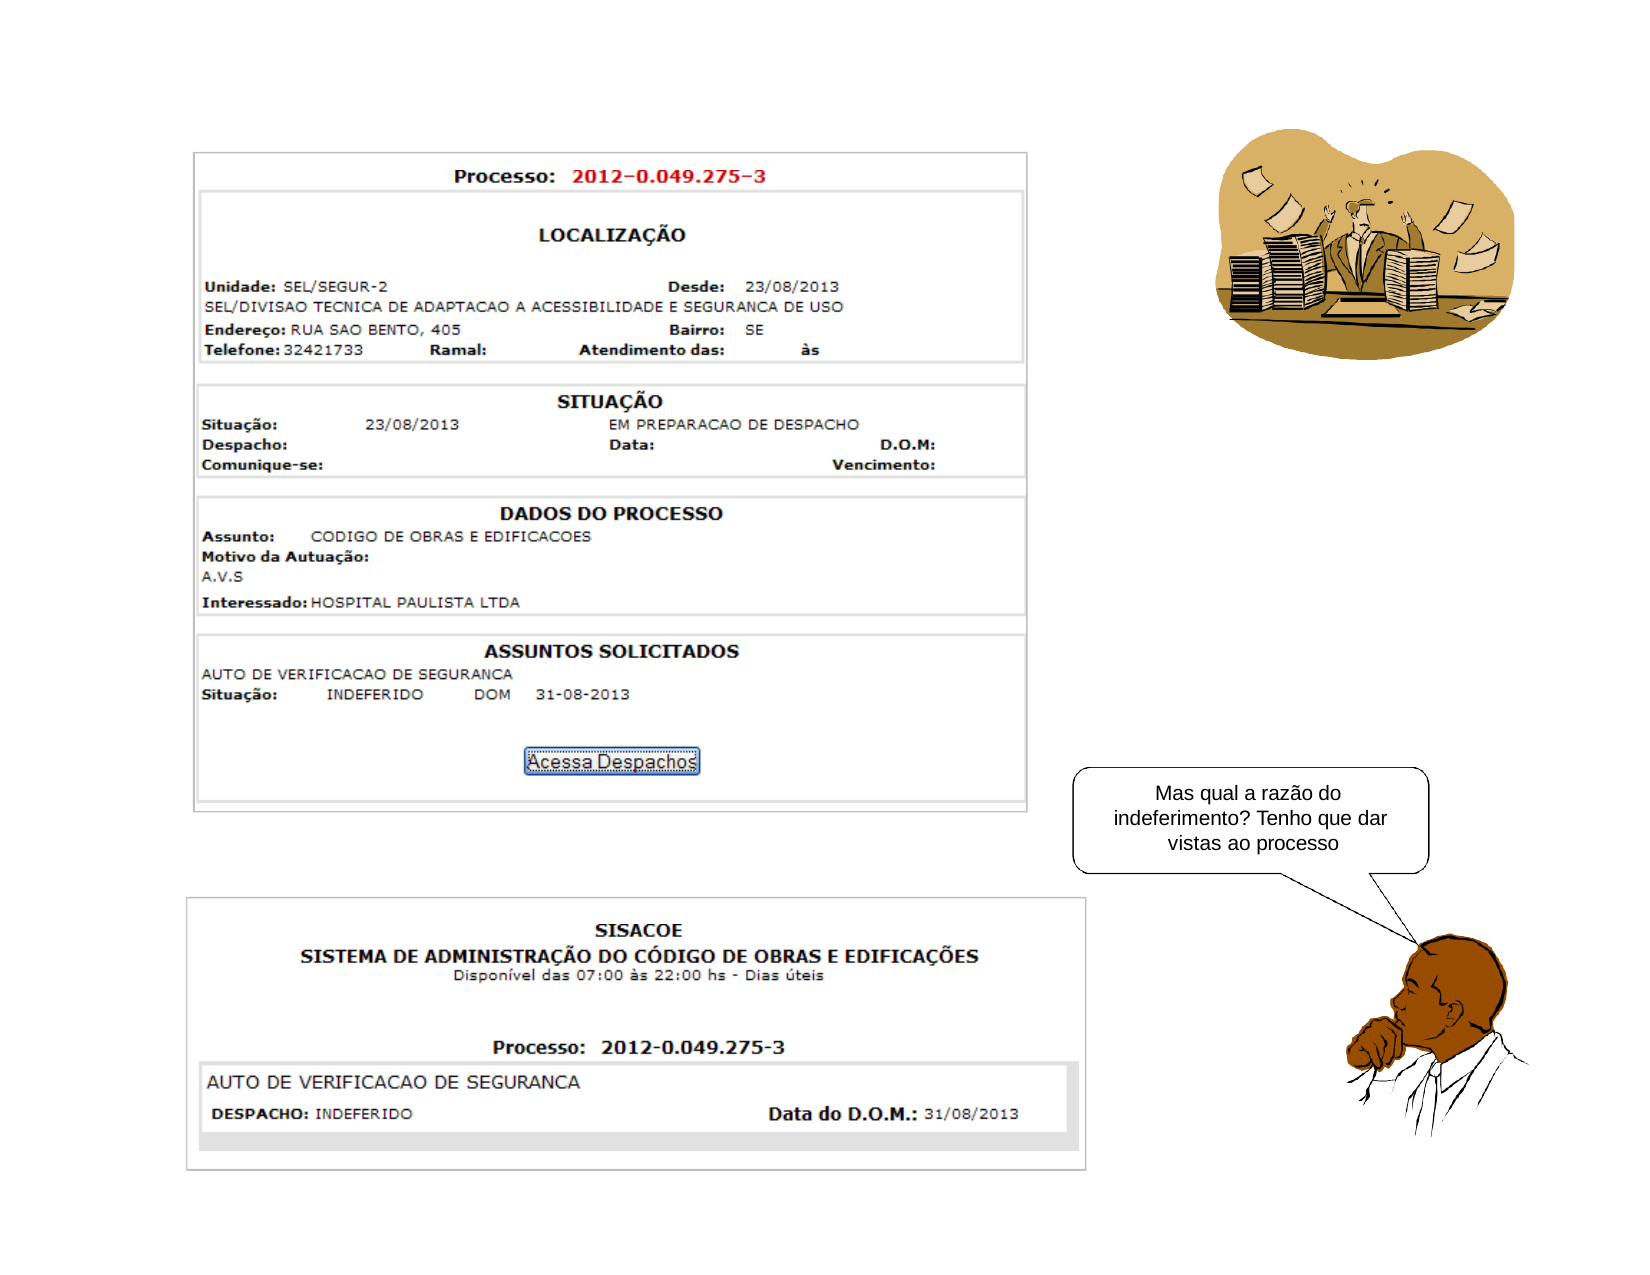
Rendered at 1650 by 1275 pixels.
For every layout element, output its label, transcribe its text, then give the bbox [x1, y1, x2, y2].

text_box [1215, 130, 1514, 360]
text_box Mas qual a razão do indeferimento? Tenho que dar vistas ao processo [1109, 777, 1391, 857]
text_box [192, 151, 1028, 813]
text_box [185, 767, 1531, 1171]
